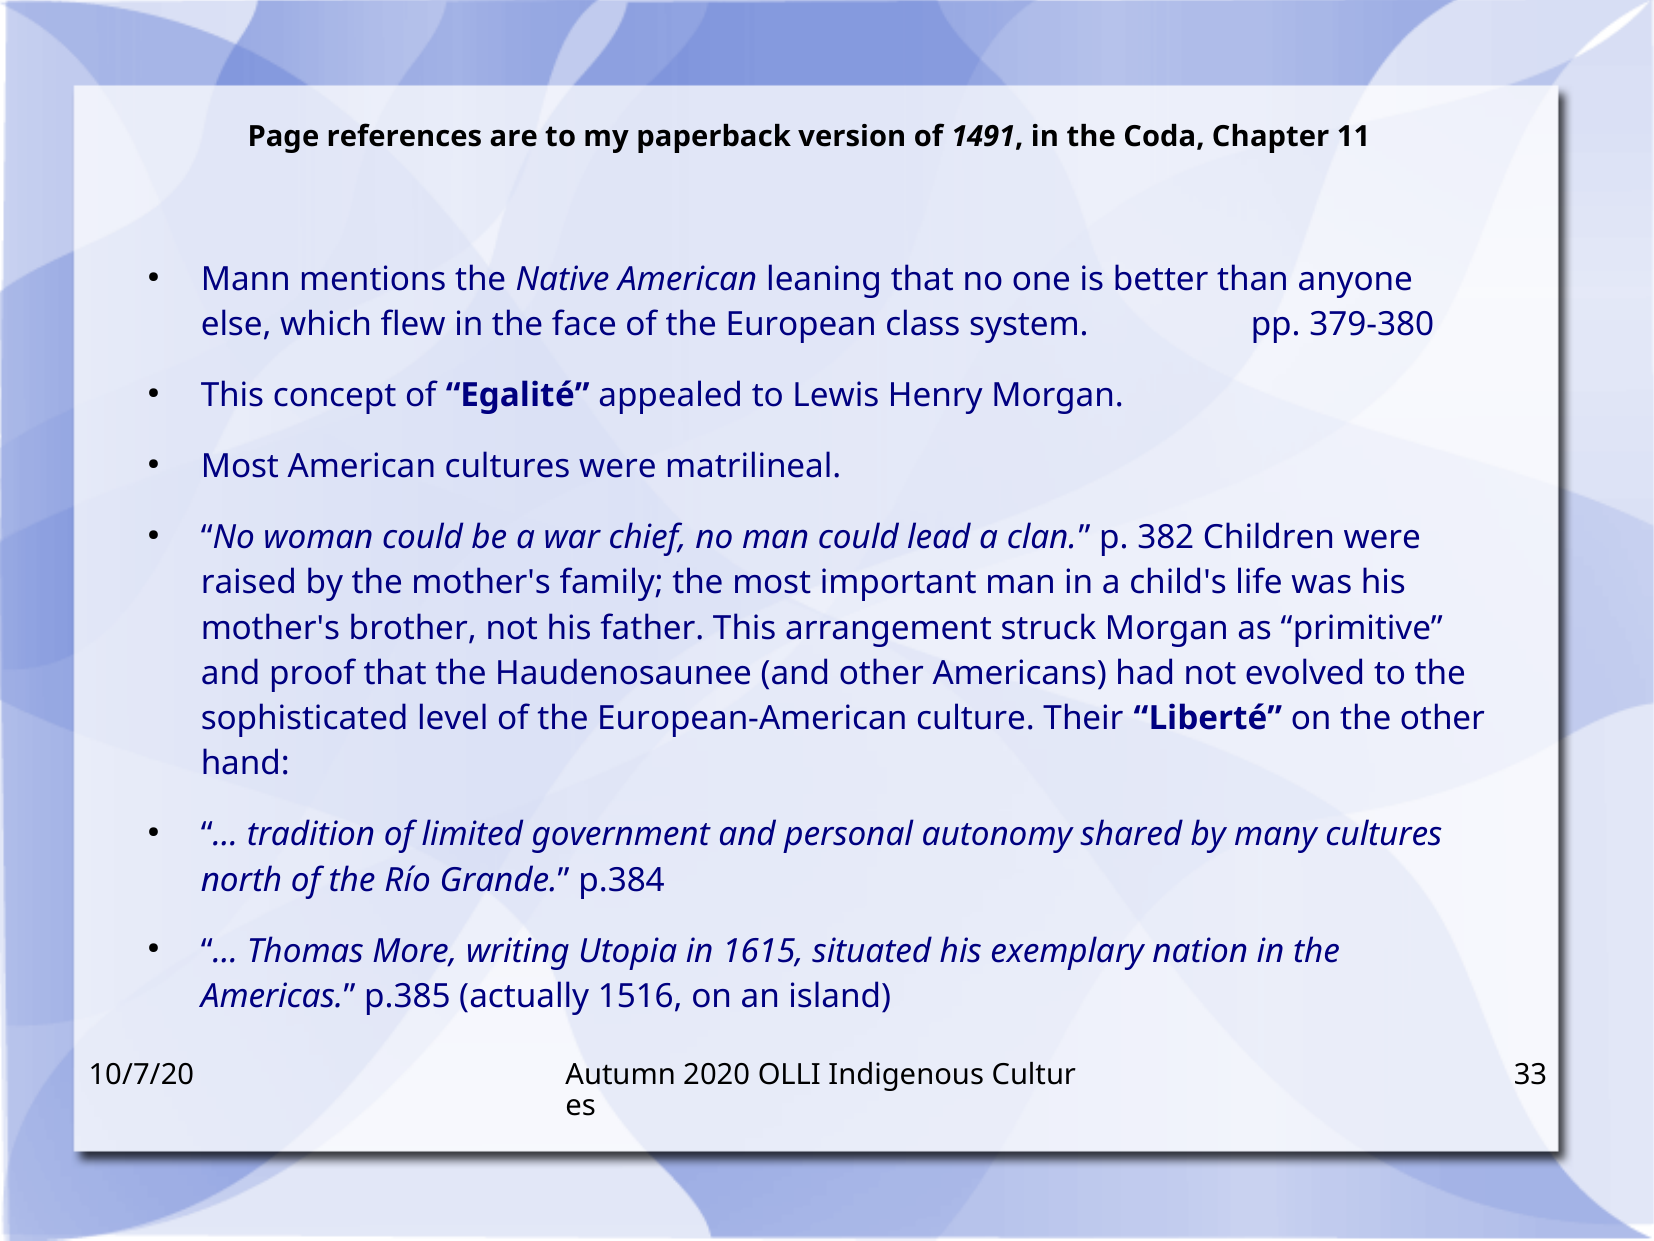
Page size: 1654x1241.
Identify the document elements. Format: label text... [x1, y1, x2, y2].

picture [0, 0, 1654, 1241]
list Mann mentions the Native American leaning that no one is better than anyone else, which flew in the face of the European class system. pp. 379-380 This concept of “Egalité” appealed to Lewis Henry Morgan. Most American cultures were matrilineal. “No woman could be a war chief, no man could lead a clan.” p. 382 Children were raised by the mother's family; the most important man in a child's life was his mother's brother, not his father. This arrangement struck Morgan as “primitive” and proof that the Haudenosaunee (and other Americans) had not evolved to the sophisticated level of the European-American culture. Their “Liberté” on the other hand: “... tradition of limited government and personal autonomy shared by many cultures north of the Río Grande.” p.384 “... Thomas More, writing Utopia in 1615, situated his exemplary nation in the Americas.” p.385 (actually 1516, on an island) [129, 255, 1489, 1021]
title Page references are to my paperback version of 1491, in the Coda, Chapter 11 [82, 31, 1536, 239]
